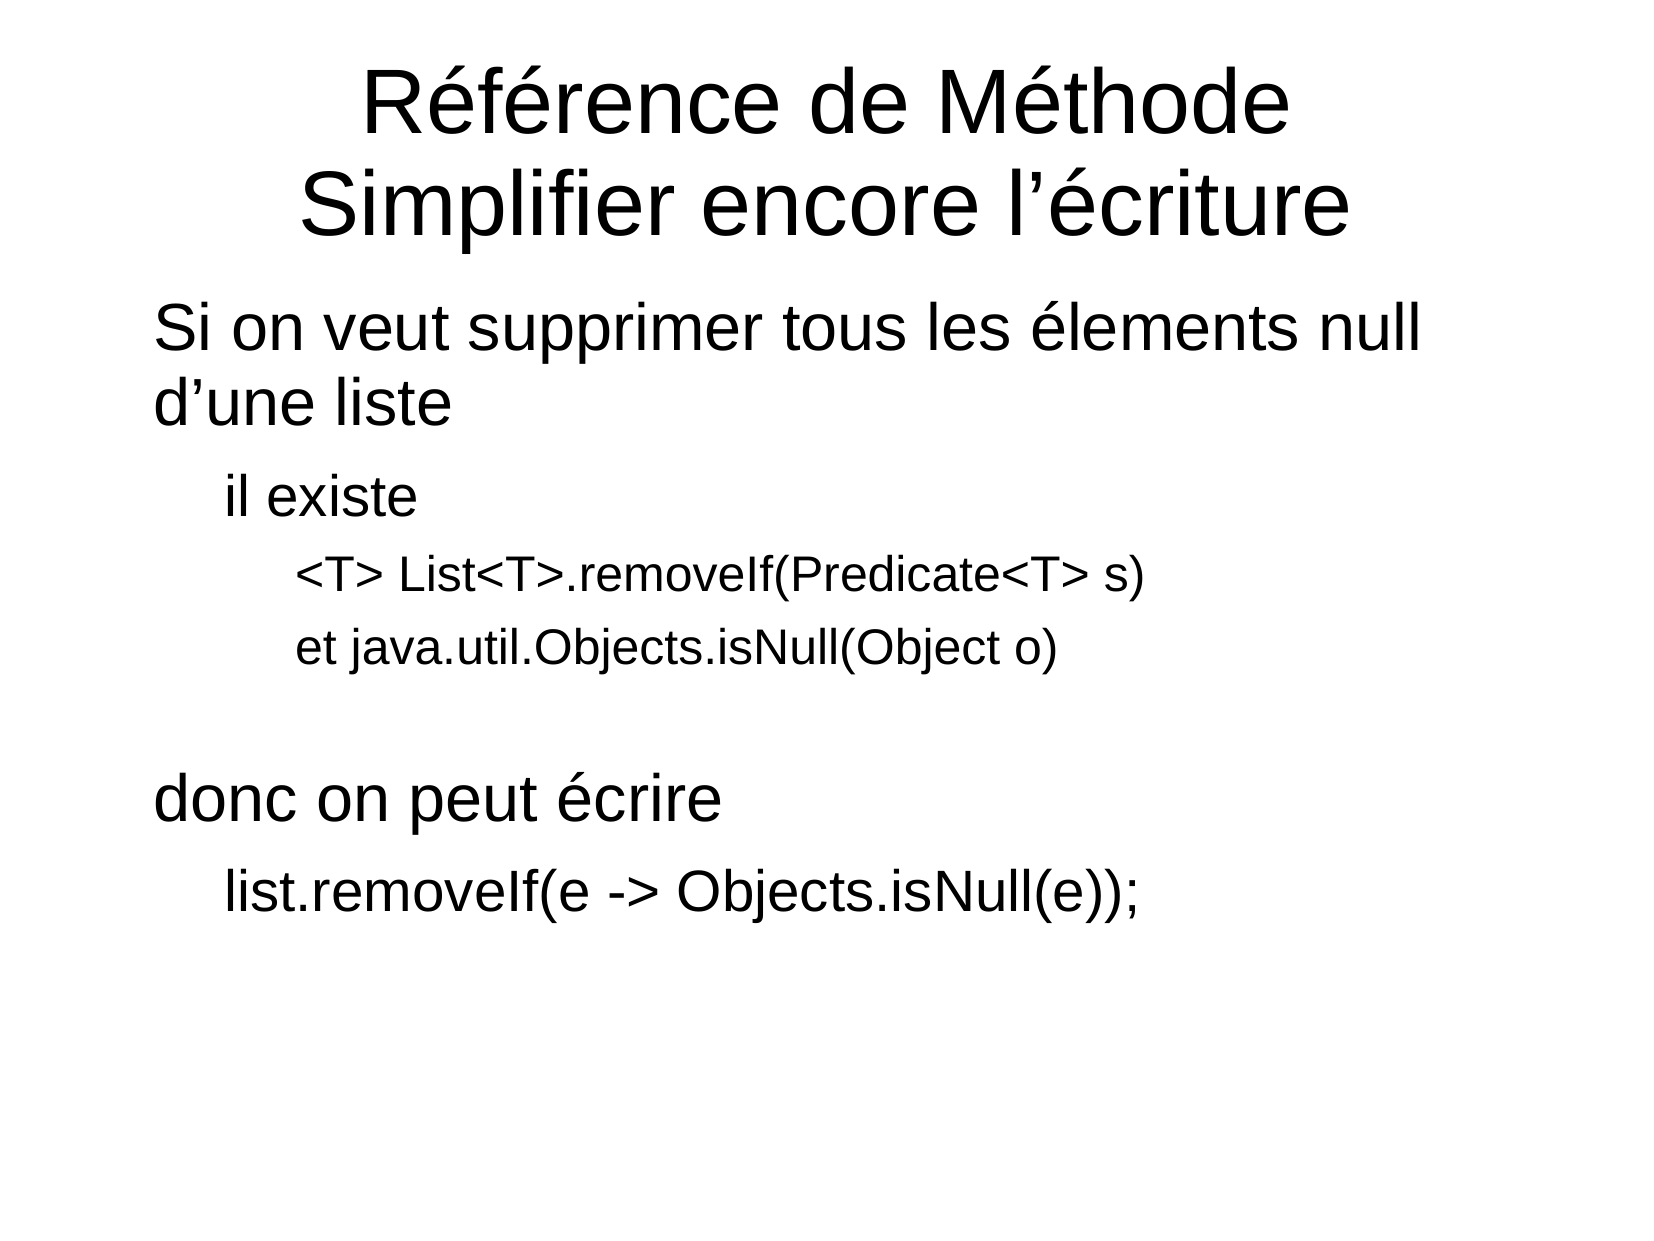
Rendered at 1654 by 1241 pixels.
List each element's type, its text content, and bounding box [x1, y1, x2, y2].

list Si on veut supprimer tous les élements null d’une liste il existe <T> List<T>.removeIf(Predicate<T> s) et java.util.Objects.isNull(Object o) donc on peut écrire list.removeIf(e -> Objects.isNull(e)); [82, 290, 1571, 1010]
title Référence de Méthode Simplifier encore l’écriture [82, 49, 1571, 257]
